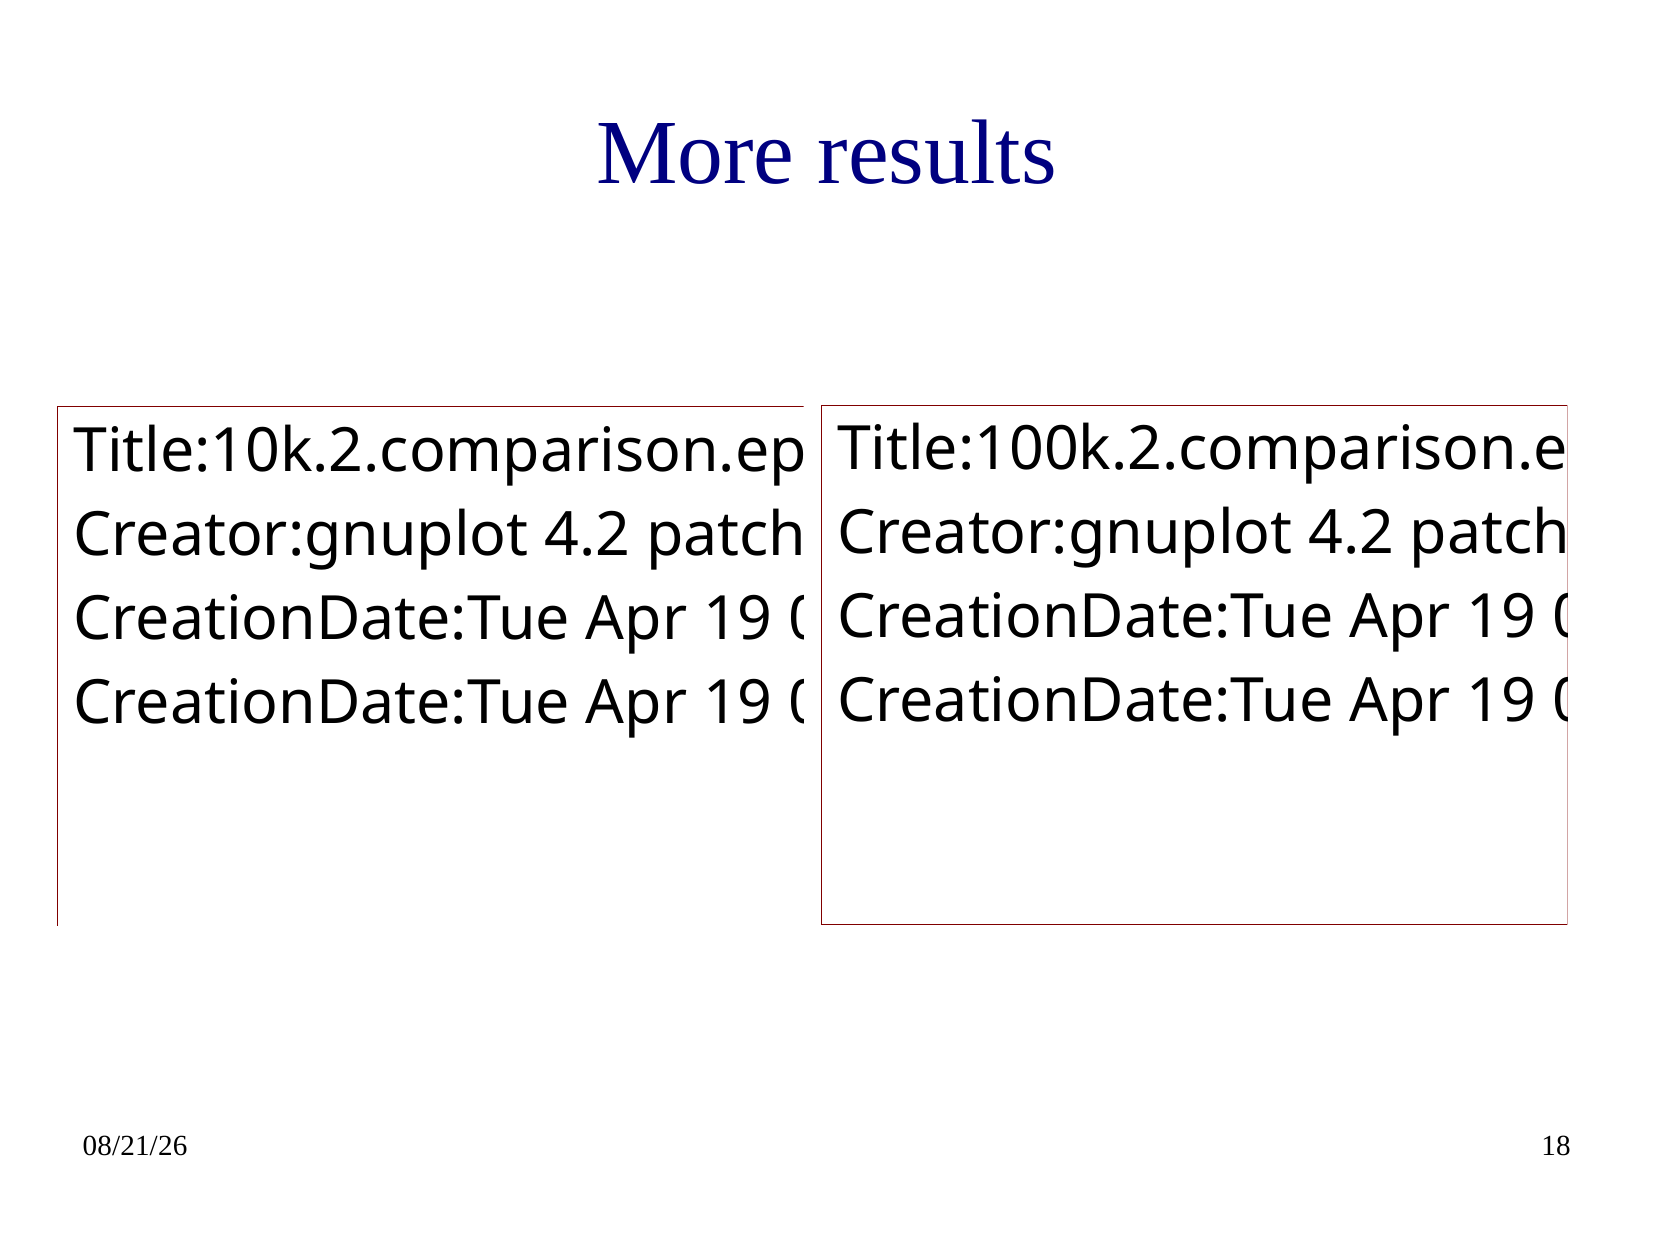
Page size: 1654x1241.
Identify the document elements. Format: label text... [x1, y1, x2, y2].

title More results [82, 49, 1571, 257]
picture [53, 402, 804, 926]
picture [817, 400, 1568, 925]
